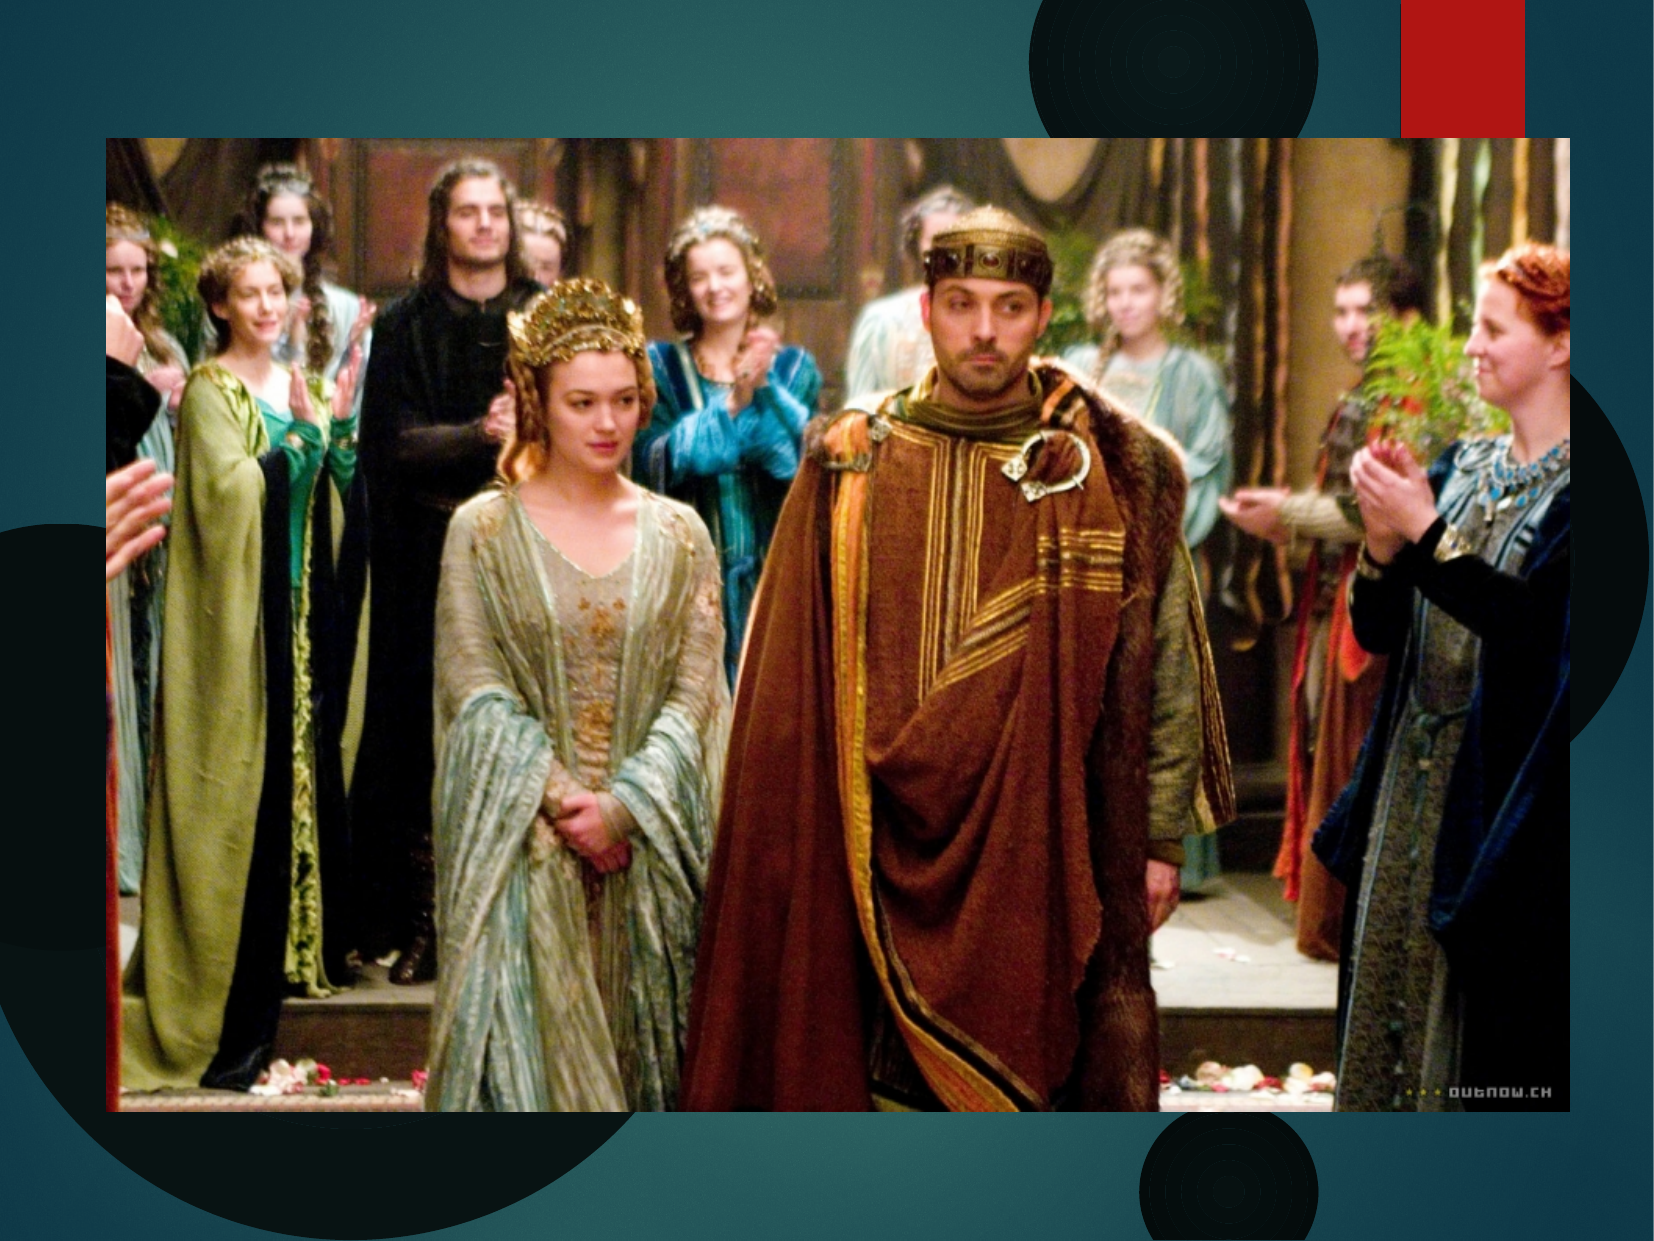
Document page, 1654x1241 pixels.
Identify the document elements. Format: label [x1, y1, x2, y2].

picture [106, 138, 1570, 1112]
